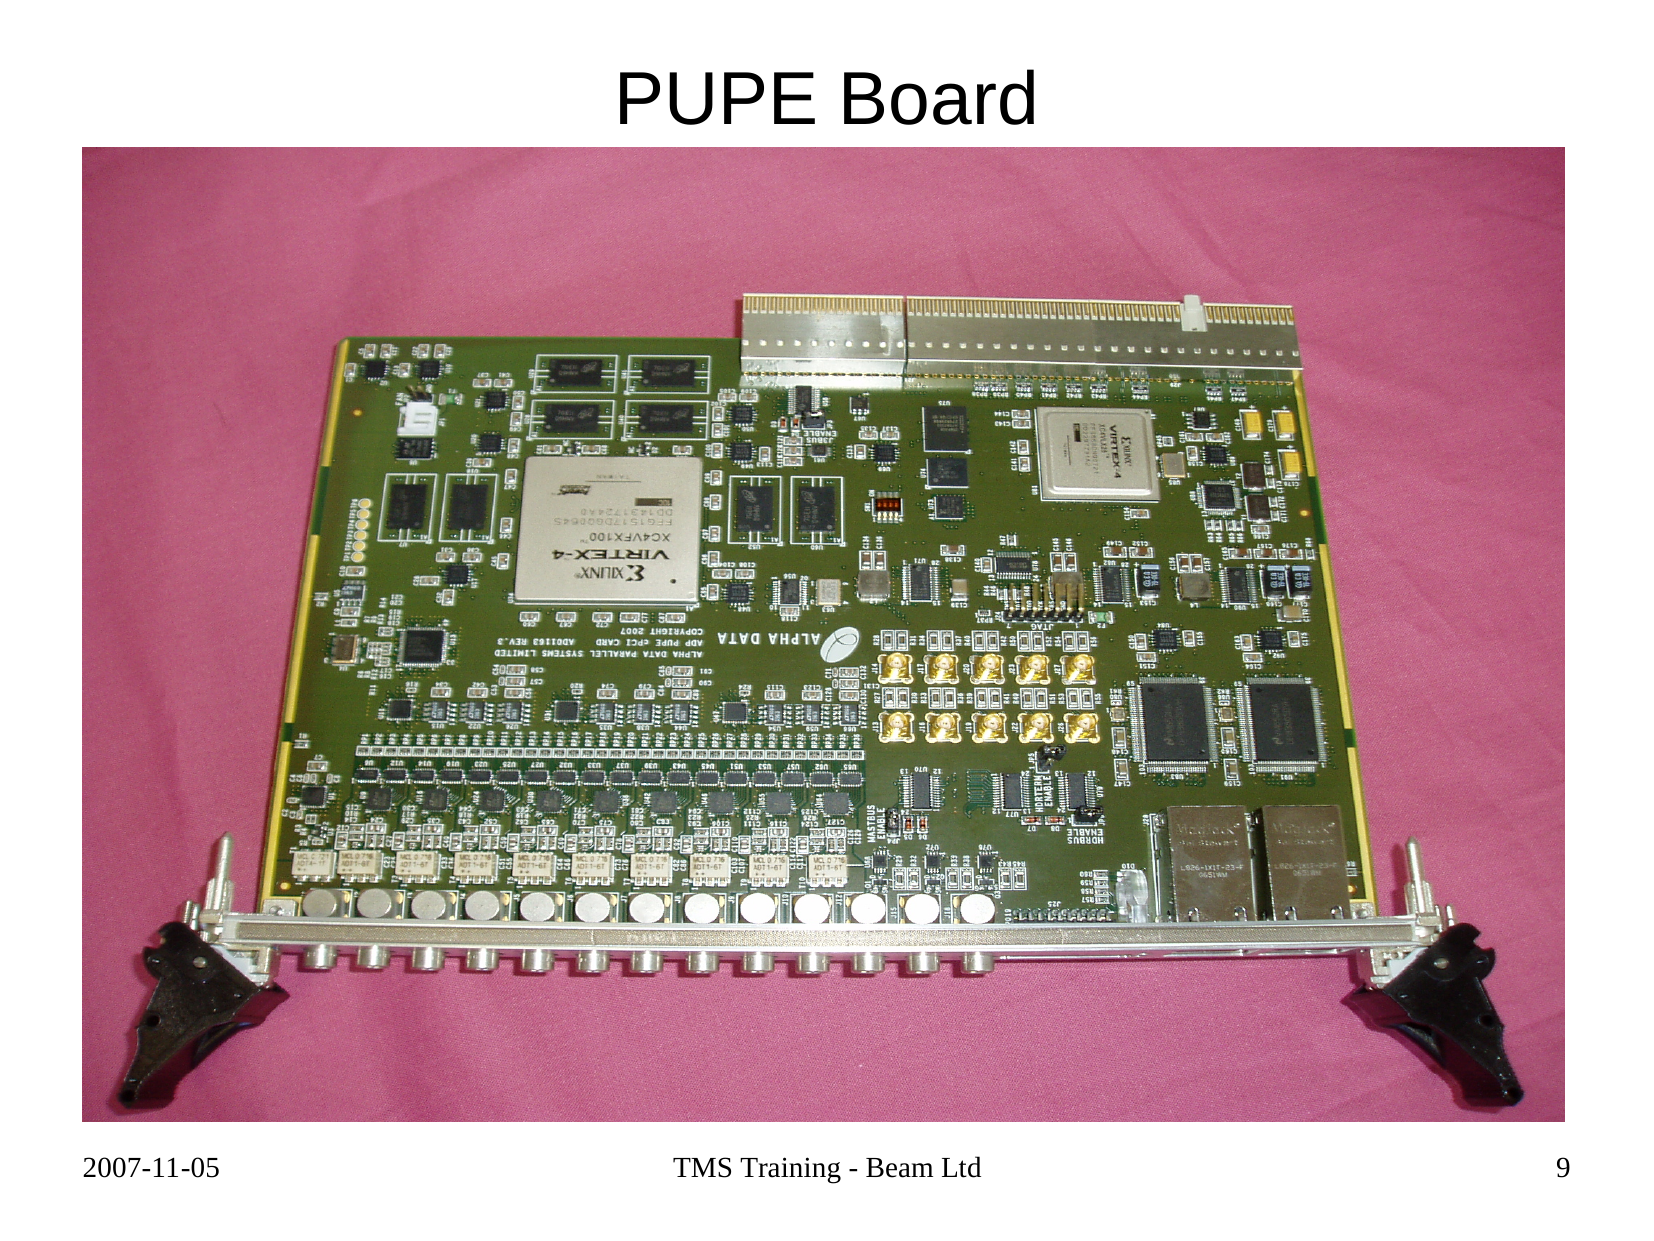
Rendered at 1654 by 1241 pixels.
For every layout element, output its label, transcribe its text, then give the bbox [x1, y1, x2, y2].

title PUPE Board [82, 49, 1571, 148]
picture [82, 147, 1565, 1123]
